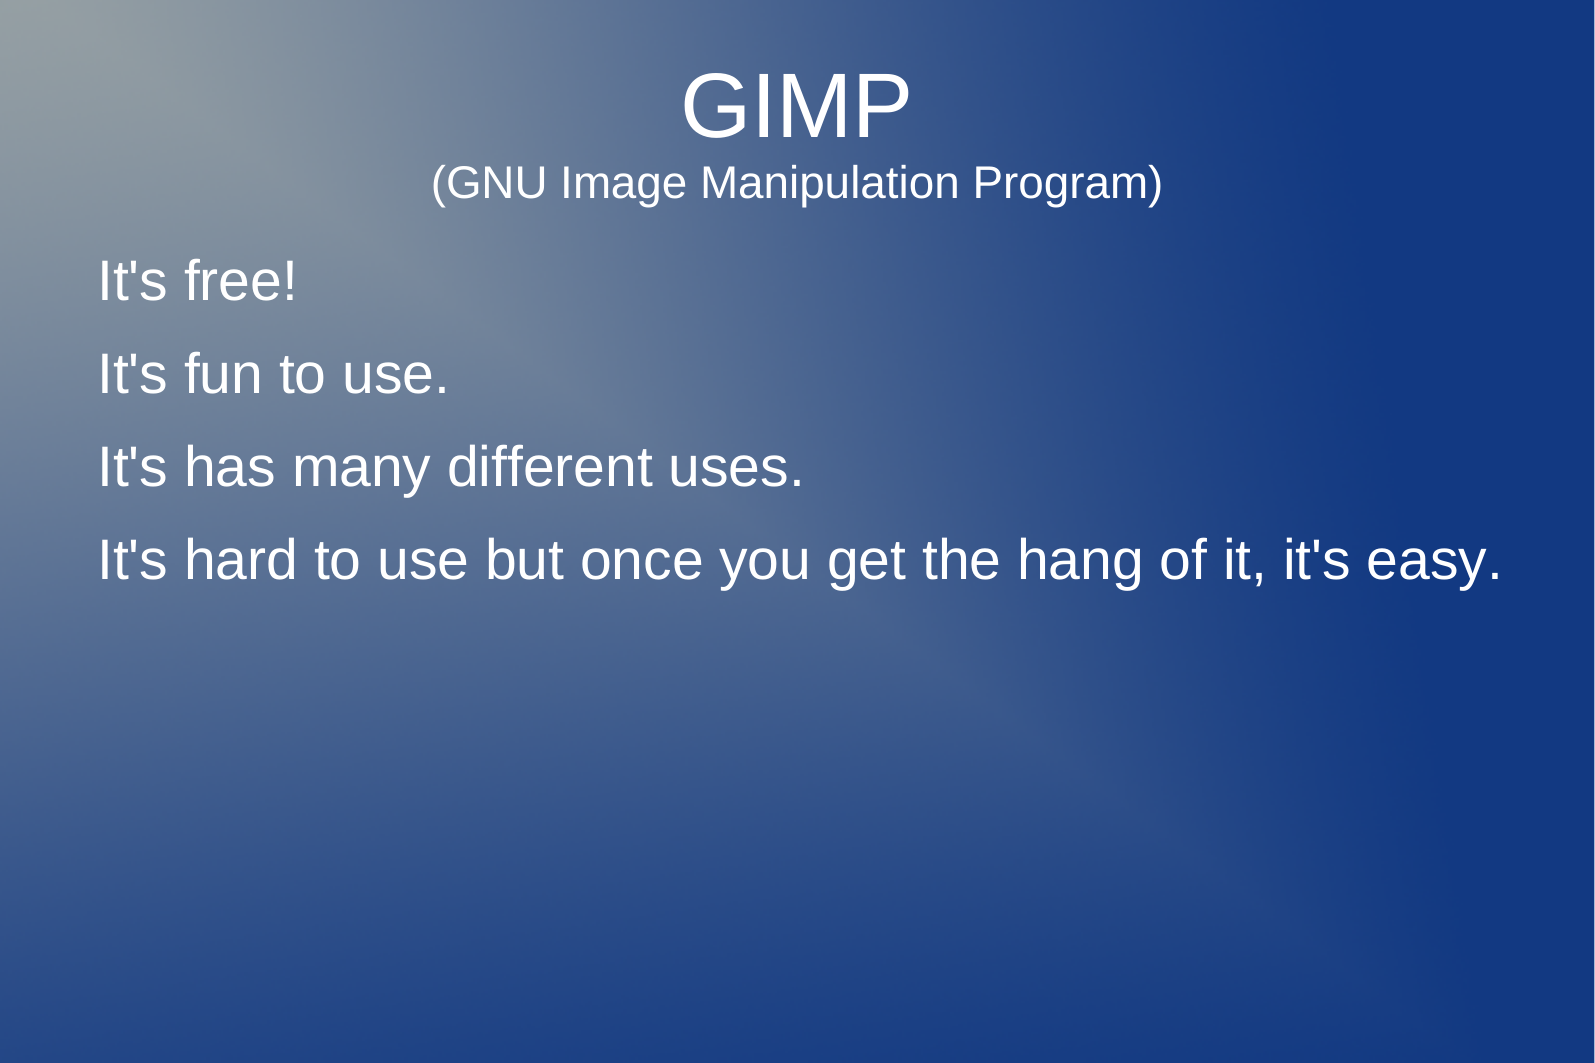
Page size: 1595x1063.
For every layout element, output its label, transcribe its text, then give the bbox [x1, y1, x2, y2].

list It's free! It's fun to use. It's has many different uses. It's hard to use but once you get the hang of it, it's easy. [79, 248, 1515, 951]
title GIMP (GNU Image Manipulation Program) [79, 42, 1515, 220]
picture [0, 0, 1595, 1063]
